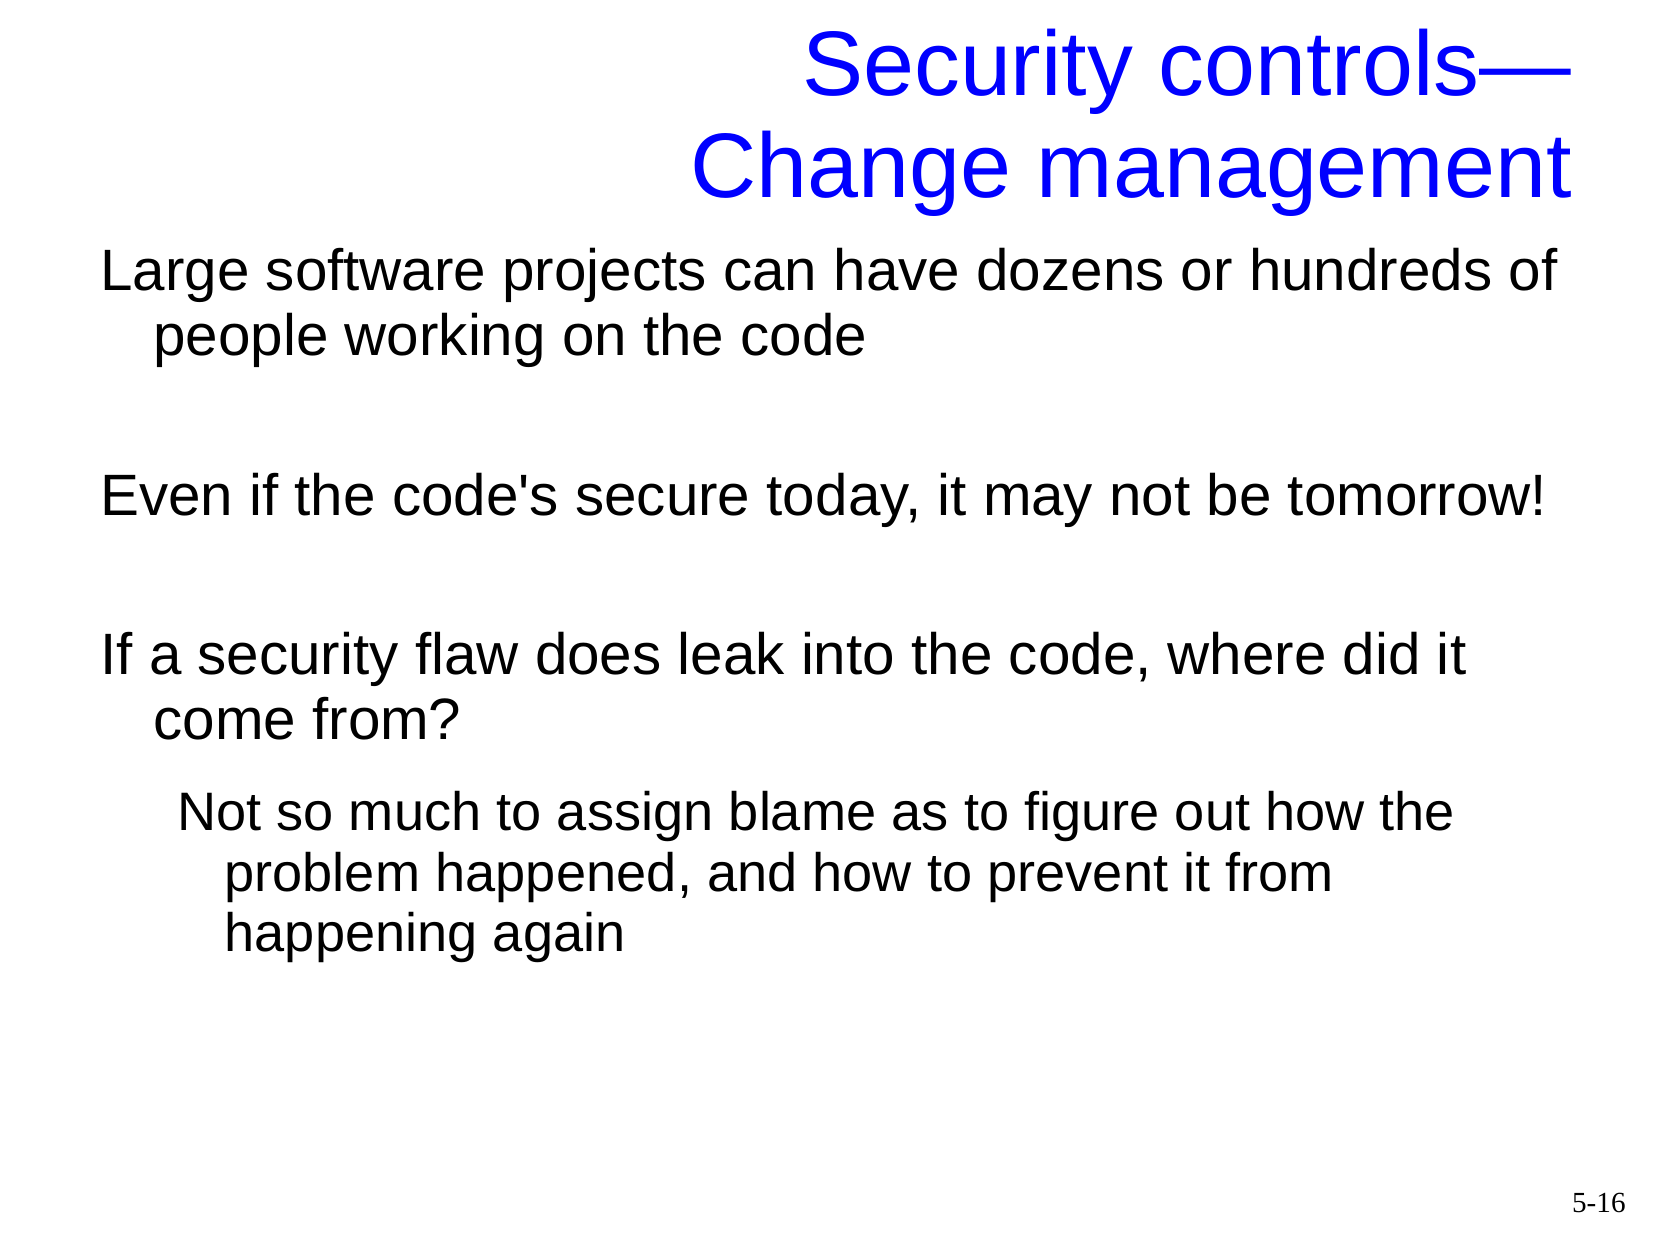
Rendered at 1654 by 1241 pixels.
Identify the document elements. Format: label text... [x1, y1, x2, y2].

list Large software projects can have dozens or hundreds of people working on the code Even if the code's secure today, it may not be tomorrow! If a security flaw does leak into the code, where did it come from? Not so much to assign blame as to figure out how the problem happened, and how to prevent it from happening again [82, 237, 1571, 1156]
title Security controls— Change management [84, 12, 1573, 218]
